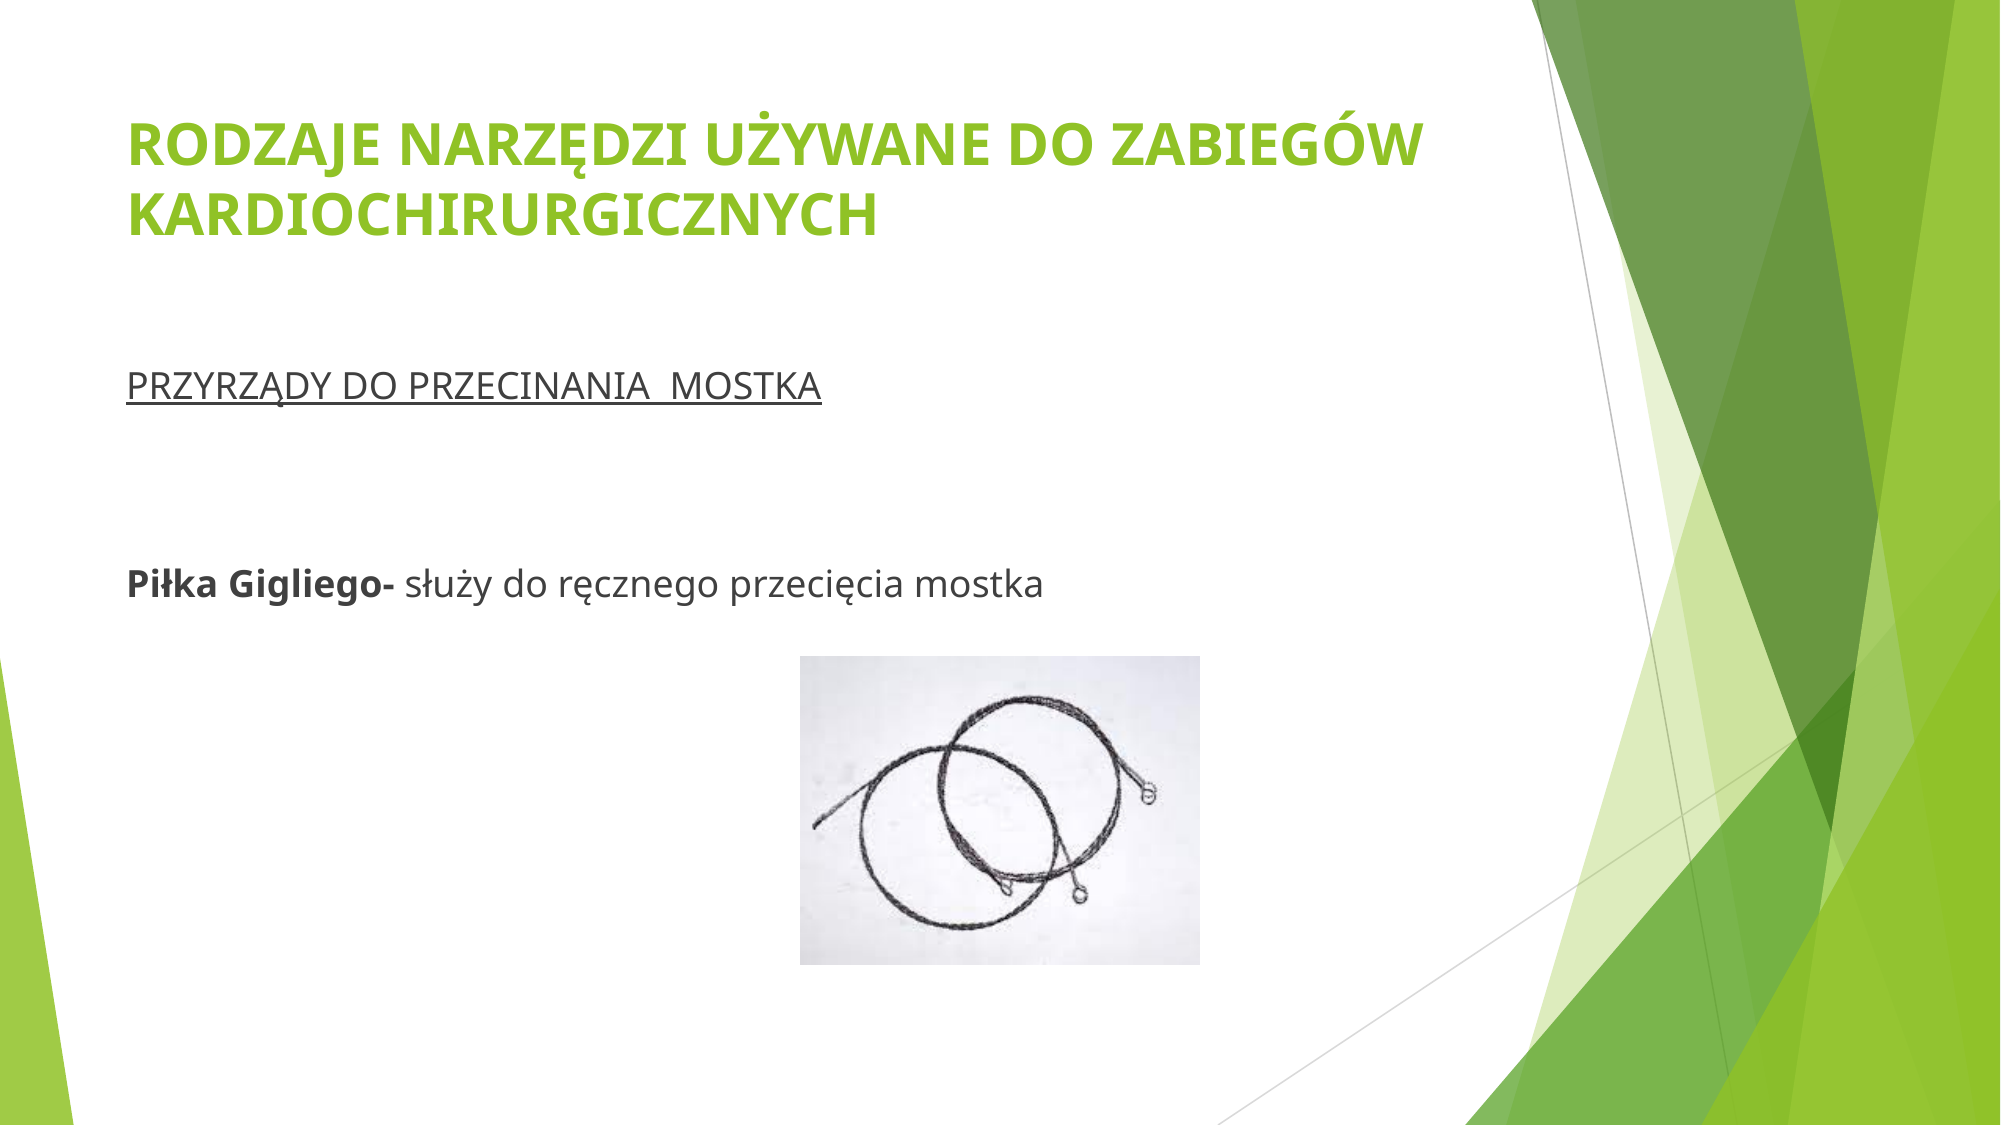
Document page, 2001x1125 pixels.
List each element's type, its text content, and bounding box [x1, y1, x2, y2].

picture [800, 656, 1200, 965]
list PRZYRZĄDY DO PRZECINANIA MOSTKA Piłka Gigliego- służy do ręcznego przecięcia mostka [111, 354, 1522, 992]
title RODZAJE NARZĘDZI UŻYWANE DO ZABIEGÓW KARDIOCHIRURGICZNYCH [111, 99, 1522, 317]
